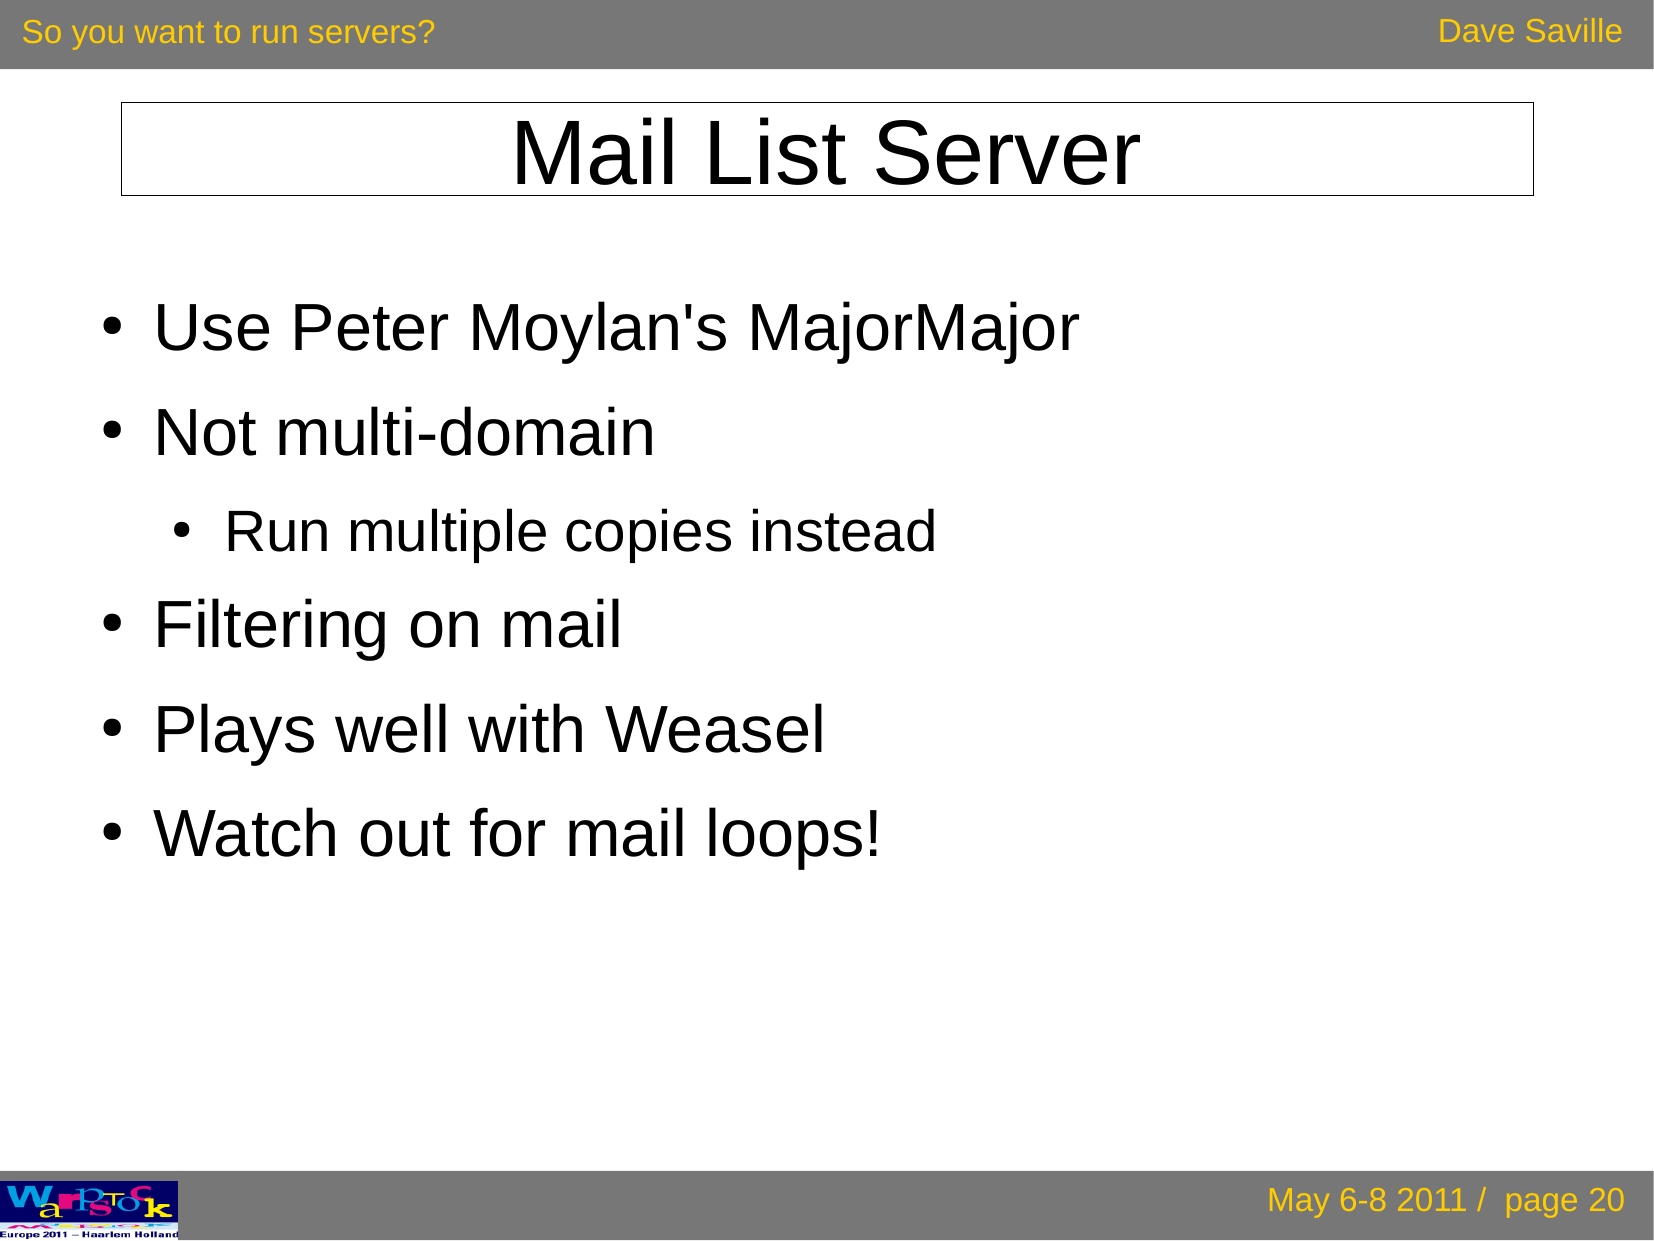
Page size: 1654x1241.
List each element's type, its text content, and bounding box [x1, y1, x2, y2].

title Mail List Server [82, 56, 1571, 250]
picture [0, 1181, 178, 1241]
list Use Peter Moylan's MajorMajor Not multi-domain Run multiple copies instead Filtering on mail Plays well with Weasel Watch out for mail loops! [82, 290, 1571, 1109]
